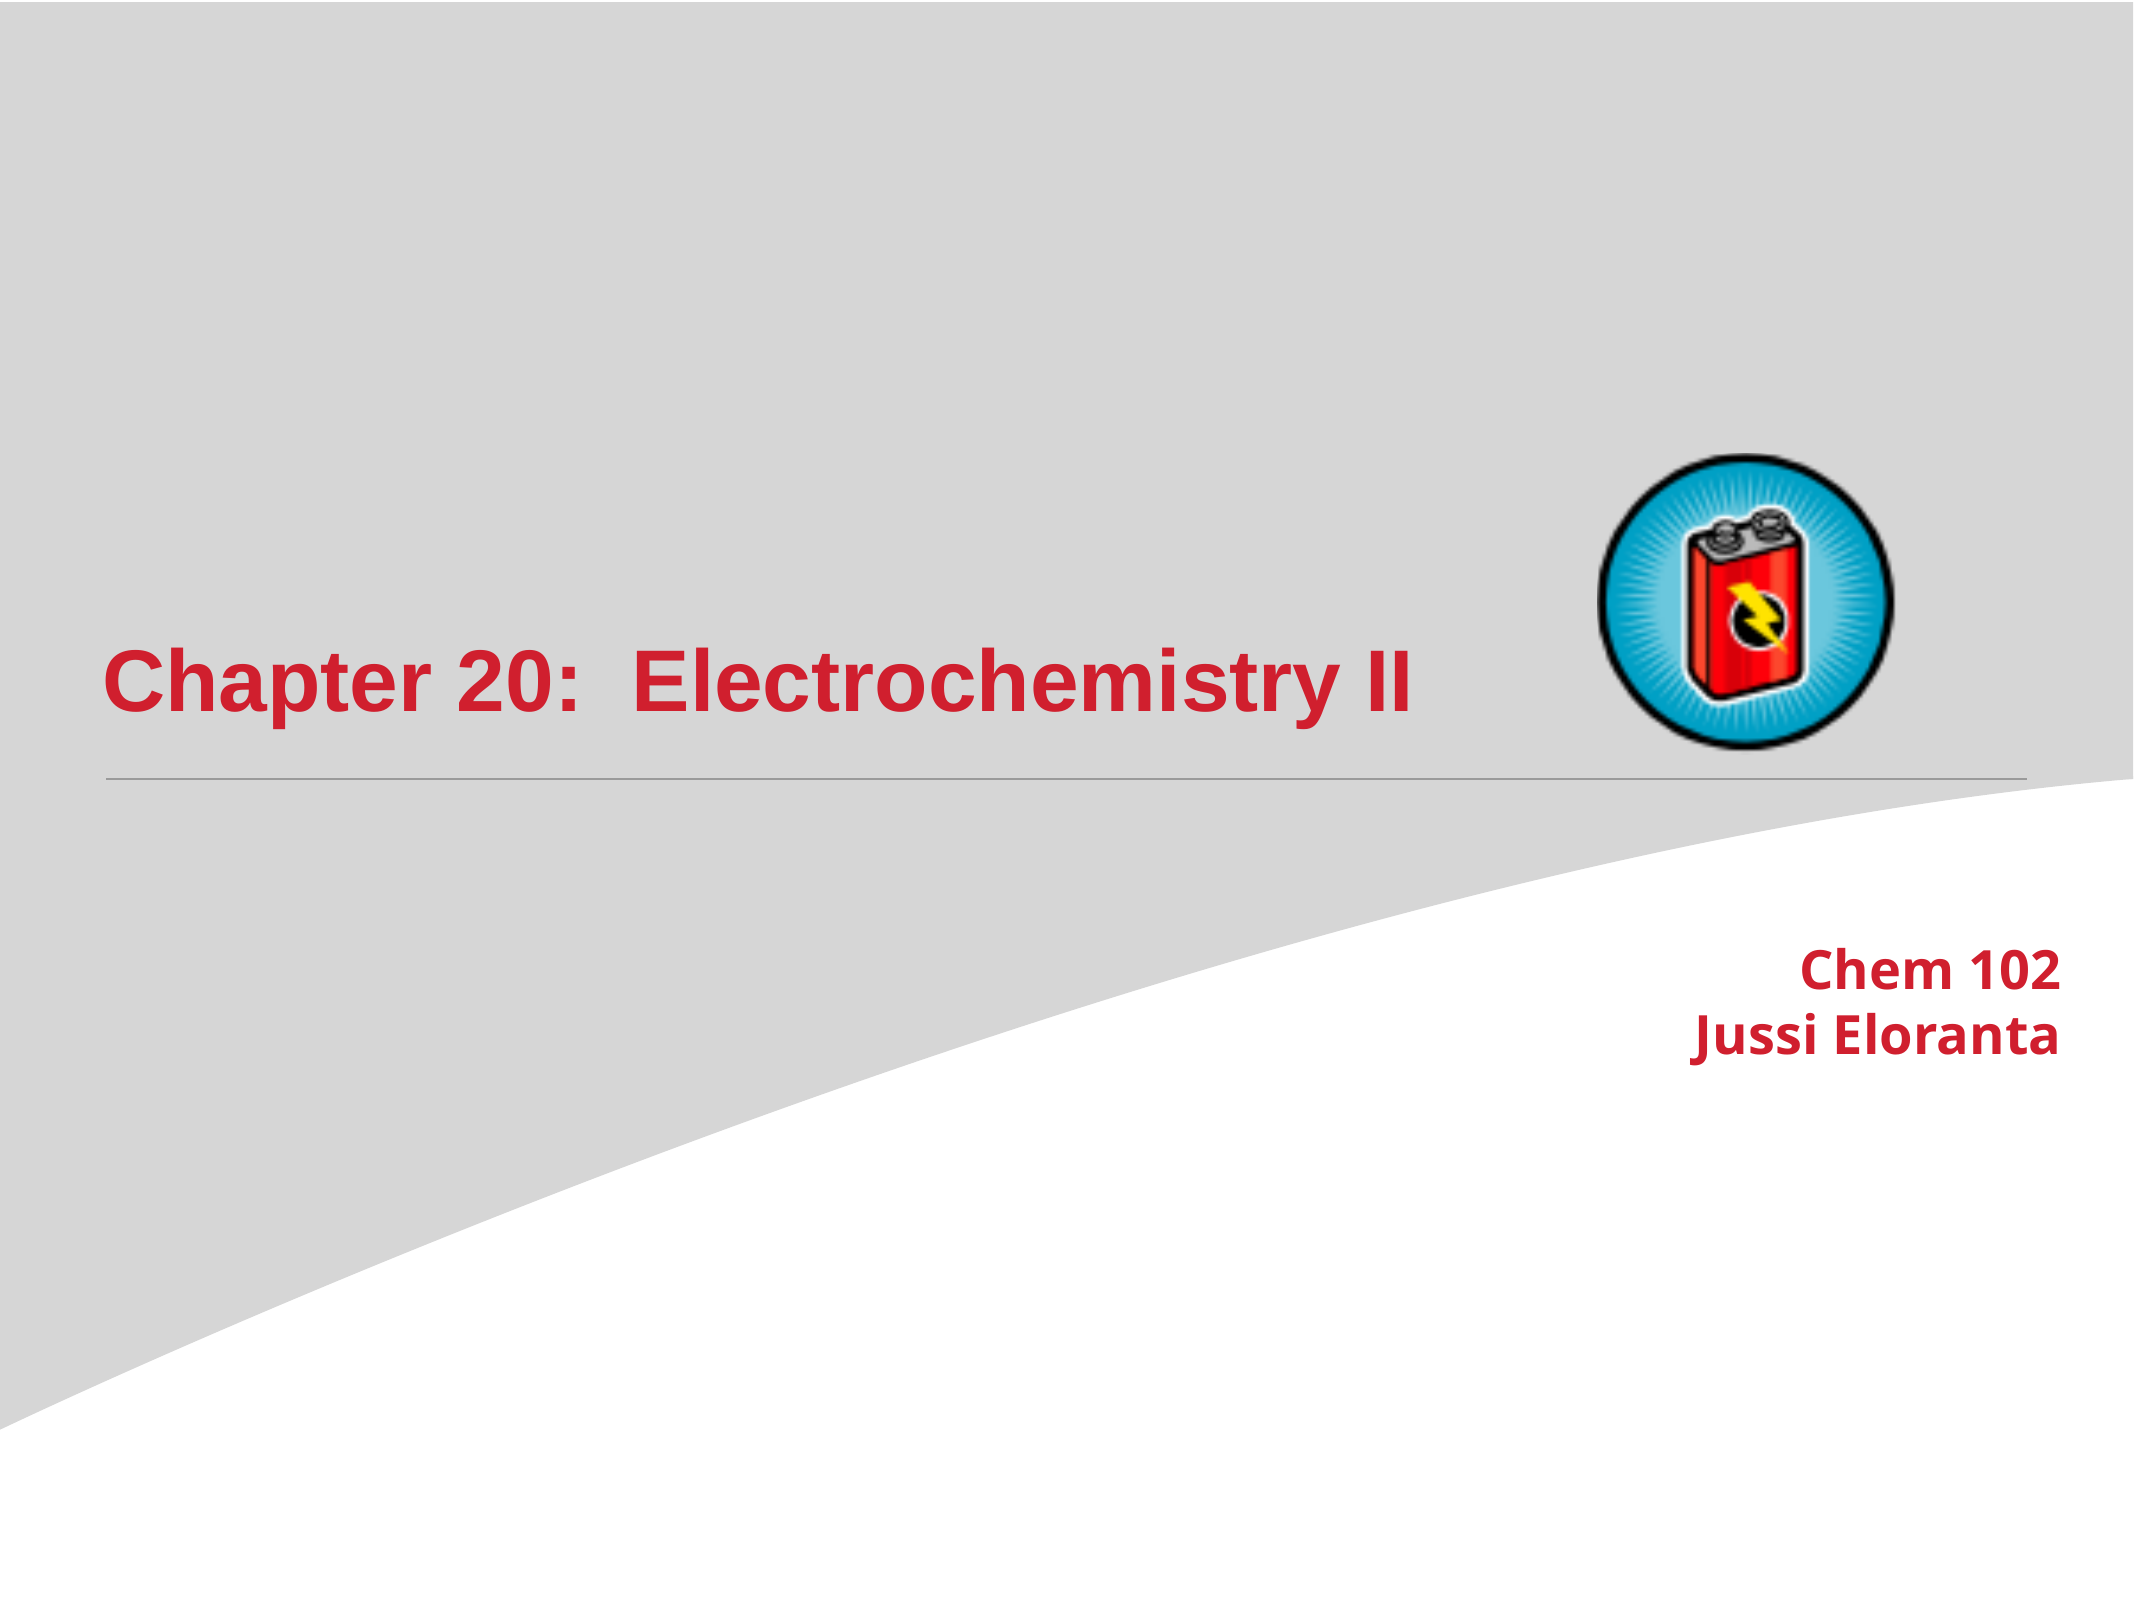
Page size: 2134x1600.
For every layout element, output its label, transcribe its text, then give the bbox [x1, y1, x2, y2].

subtitle Chem 102 Jussi Eloranta [1635, 927, 2071, 1081]
title Chapter 20: Electrochemistry II [93, 216, 2040, 738]
picture [1597, 453, 1899, 755]
